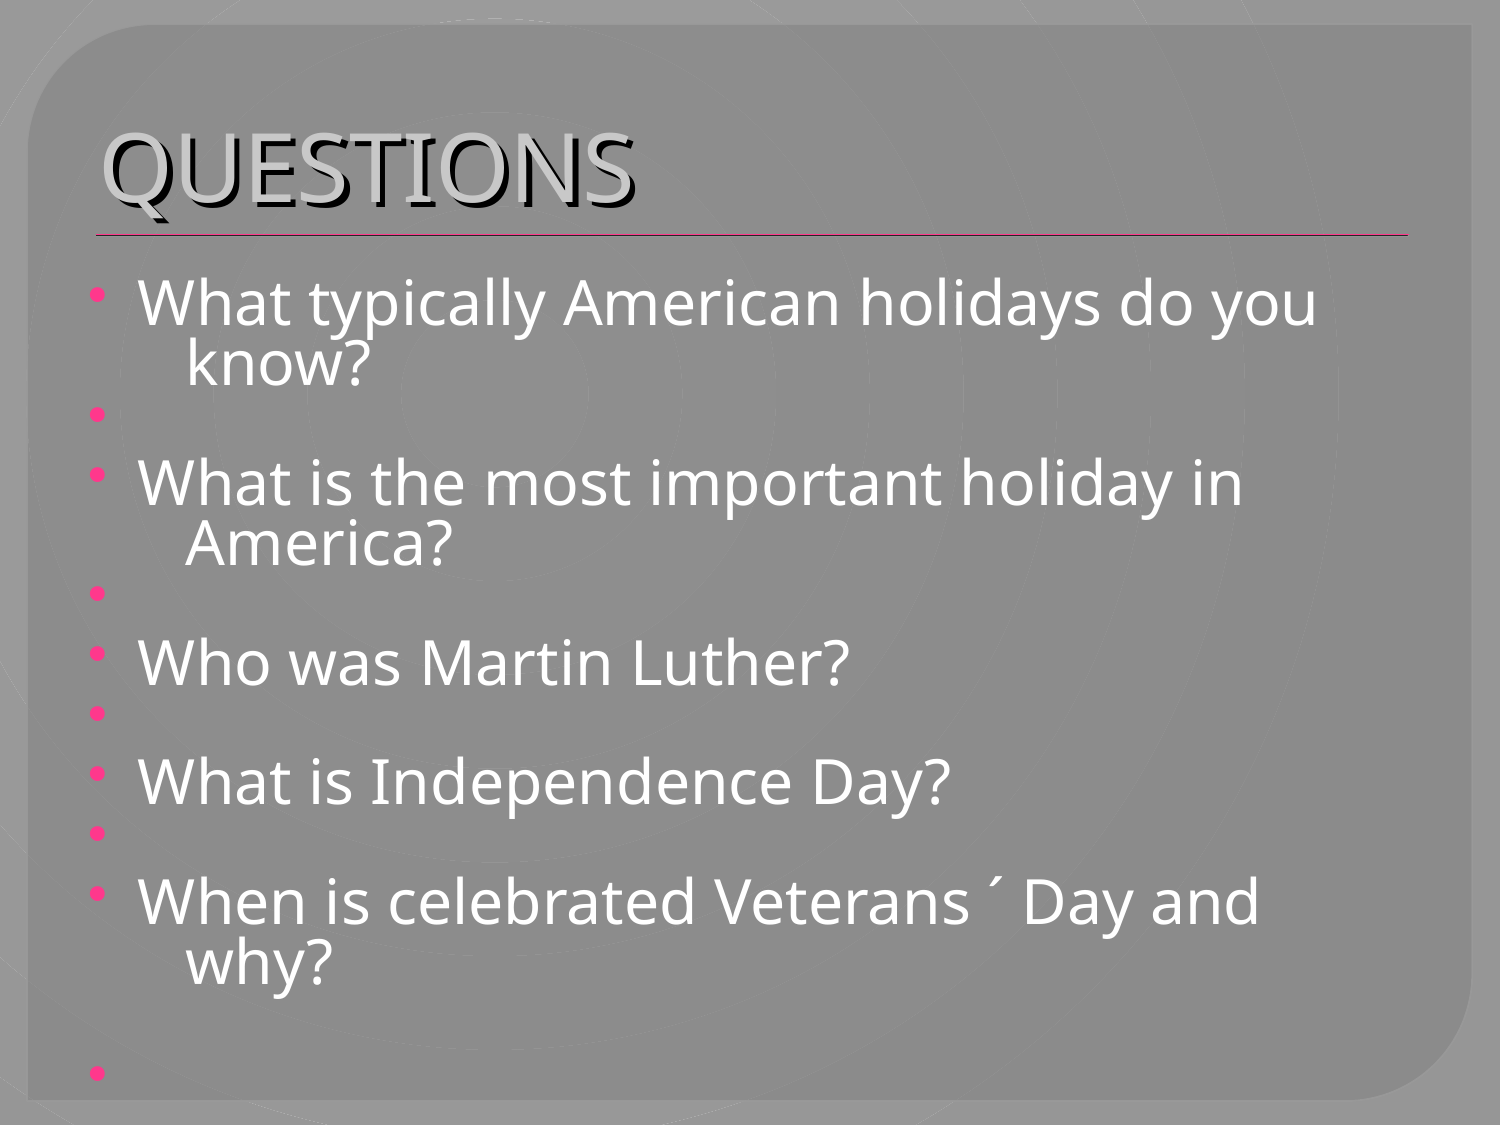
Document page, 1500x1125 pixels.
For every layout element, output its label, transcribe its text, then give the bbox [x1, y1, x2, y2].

title QUESTIONS [75, 41, 1426, 230]
list What typically American holidays do you know? What is the most important holiday in America? Who was Martin Luther? What is Independence Day? When is celebrated Veterans ´ Day and why? [75, 270, 1426, 1013]
